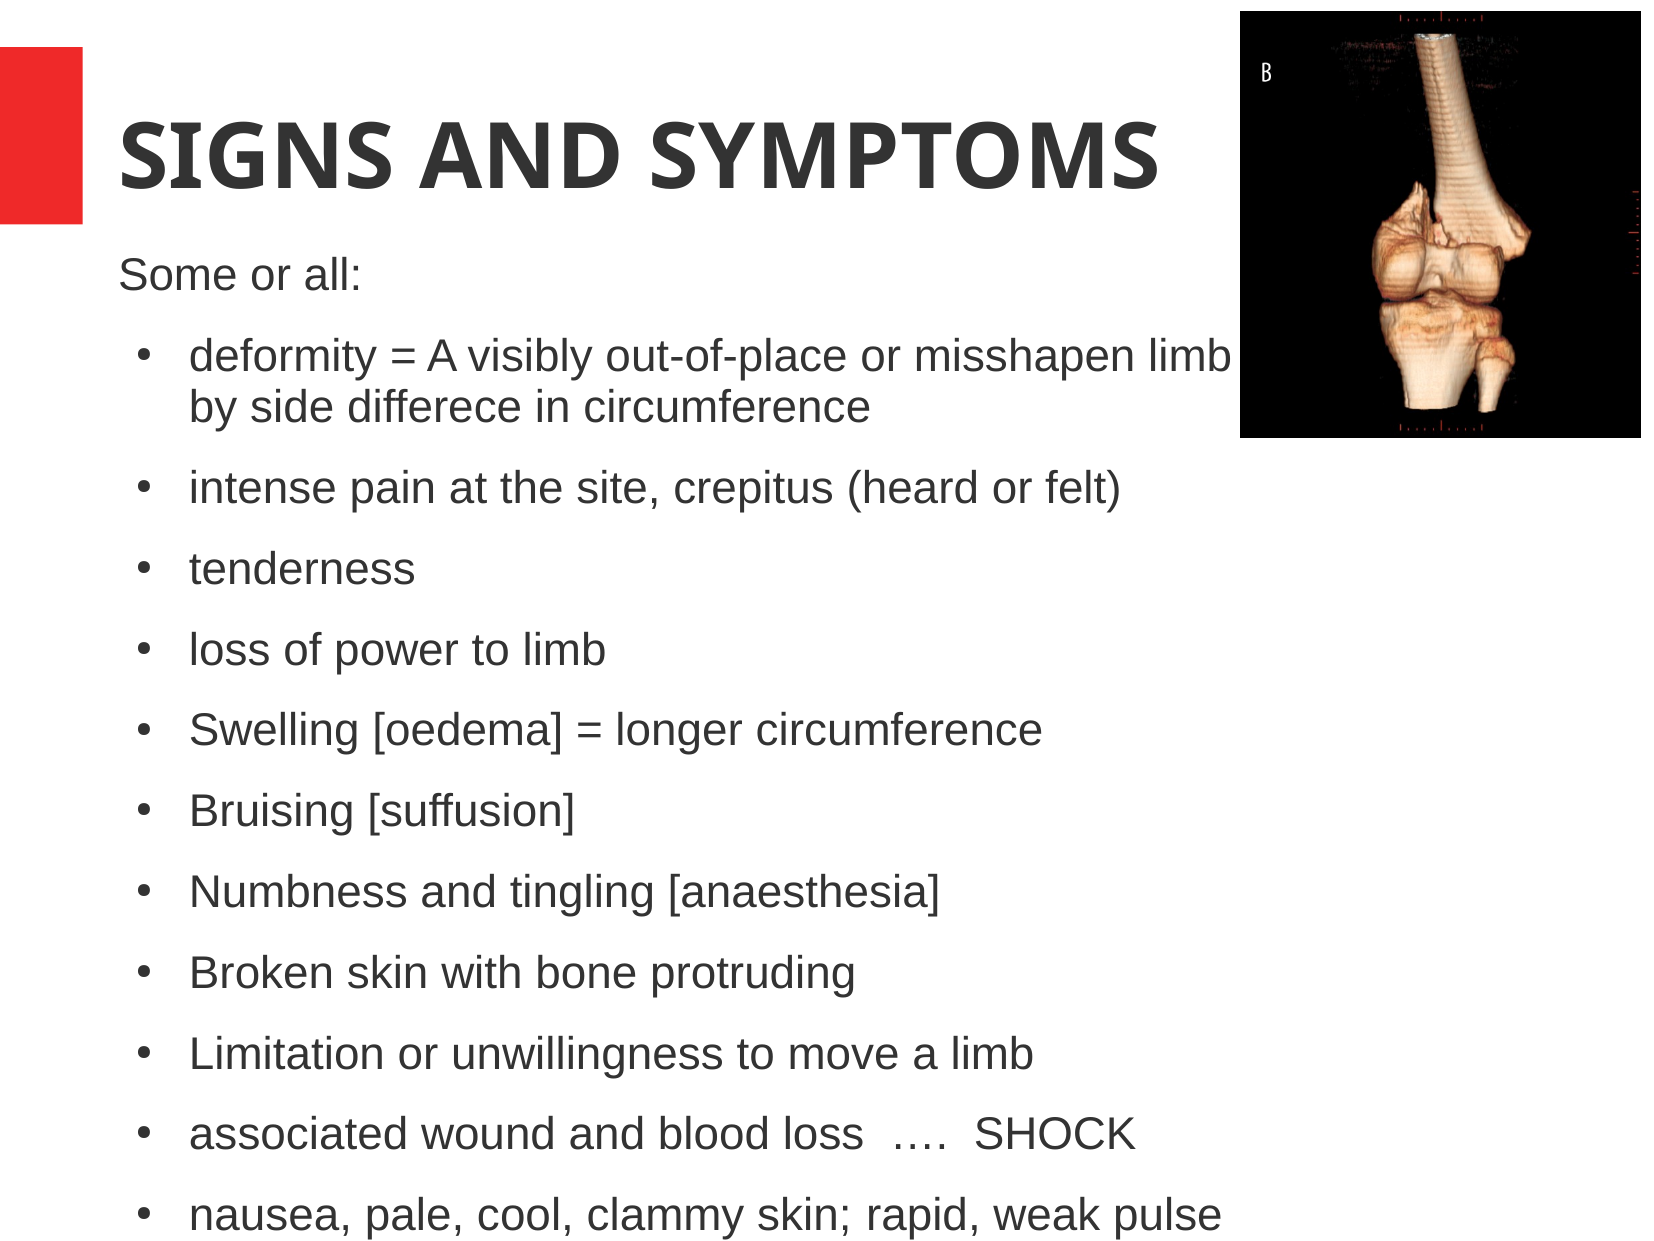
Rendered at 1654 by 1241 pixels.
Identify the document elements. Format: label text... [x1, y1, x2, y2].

title SIGNS AND SYMPTOMS [118, 49, 1240, 249]
list Some or all: deformity = A visibly out-of-place or misshapen limb or joint, side by side differece in circumference intense pain at the site, crepitus (heard or felt) tenderness loss of power to limb Swelling [oedema] = longer circumference Bruising [suffusion] Numbness and tingling [anaesthesia] Broken skin with bone protruding Limitation or unwillingness to move a limb associated wound and blood loss …. SHOCK nausea, pale, cool, clammy skin; rapid, weak pulse [118, 249, 1536, 969]
picture [1240, 11, 1641, 438]
